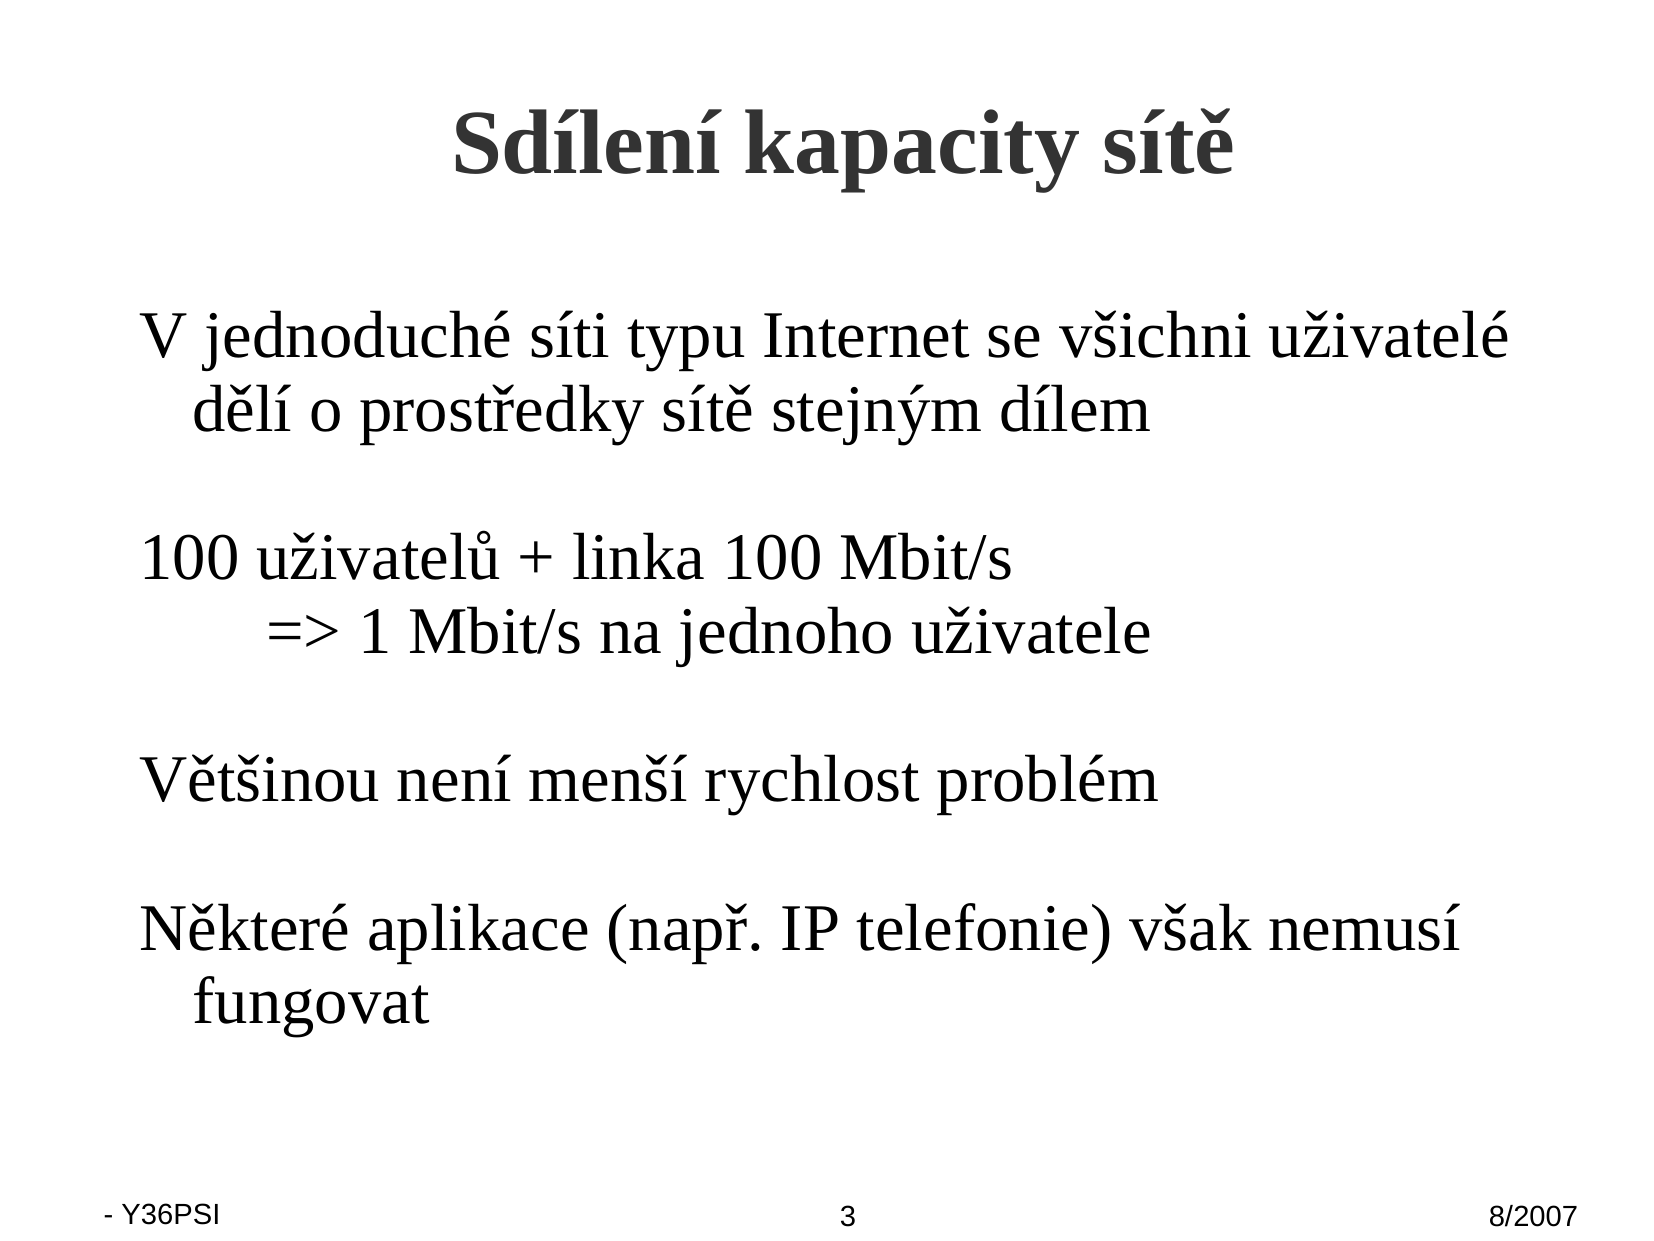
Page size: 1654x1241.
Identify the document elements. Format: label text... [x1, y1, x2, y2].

title Sdílení kapacity sítě [210, 39, 1478, 247]
list V jednoduché síti typu Internet se všichni uživatelé dělí o prostředky sítě stejným dílem 100 uživatelů + linka 100 Mbit/s => 1 Mbit/s na jednoho uživatele Většinou není menší rychlost problém Některé aplikace (např. IP telefonie) však nemusí fungovat [121, 297, 1534, 1126]
